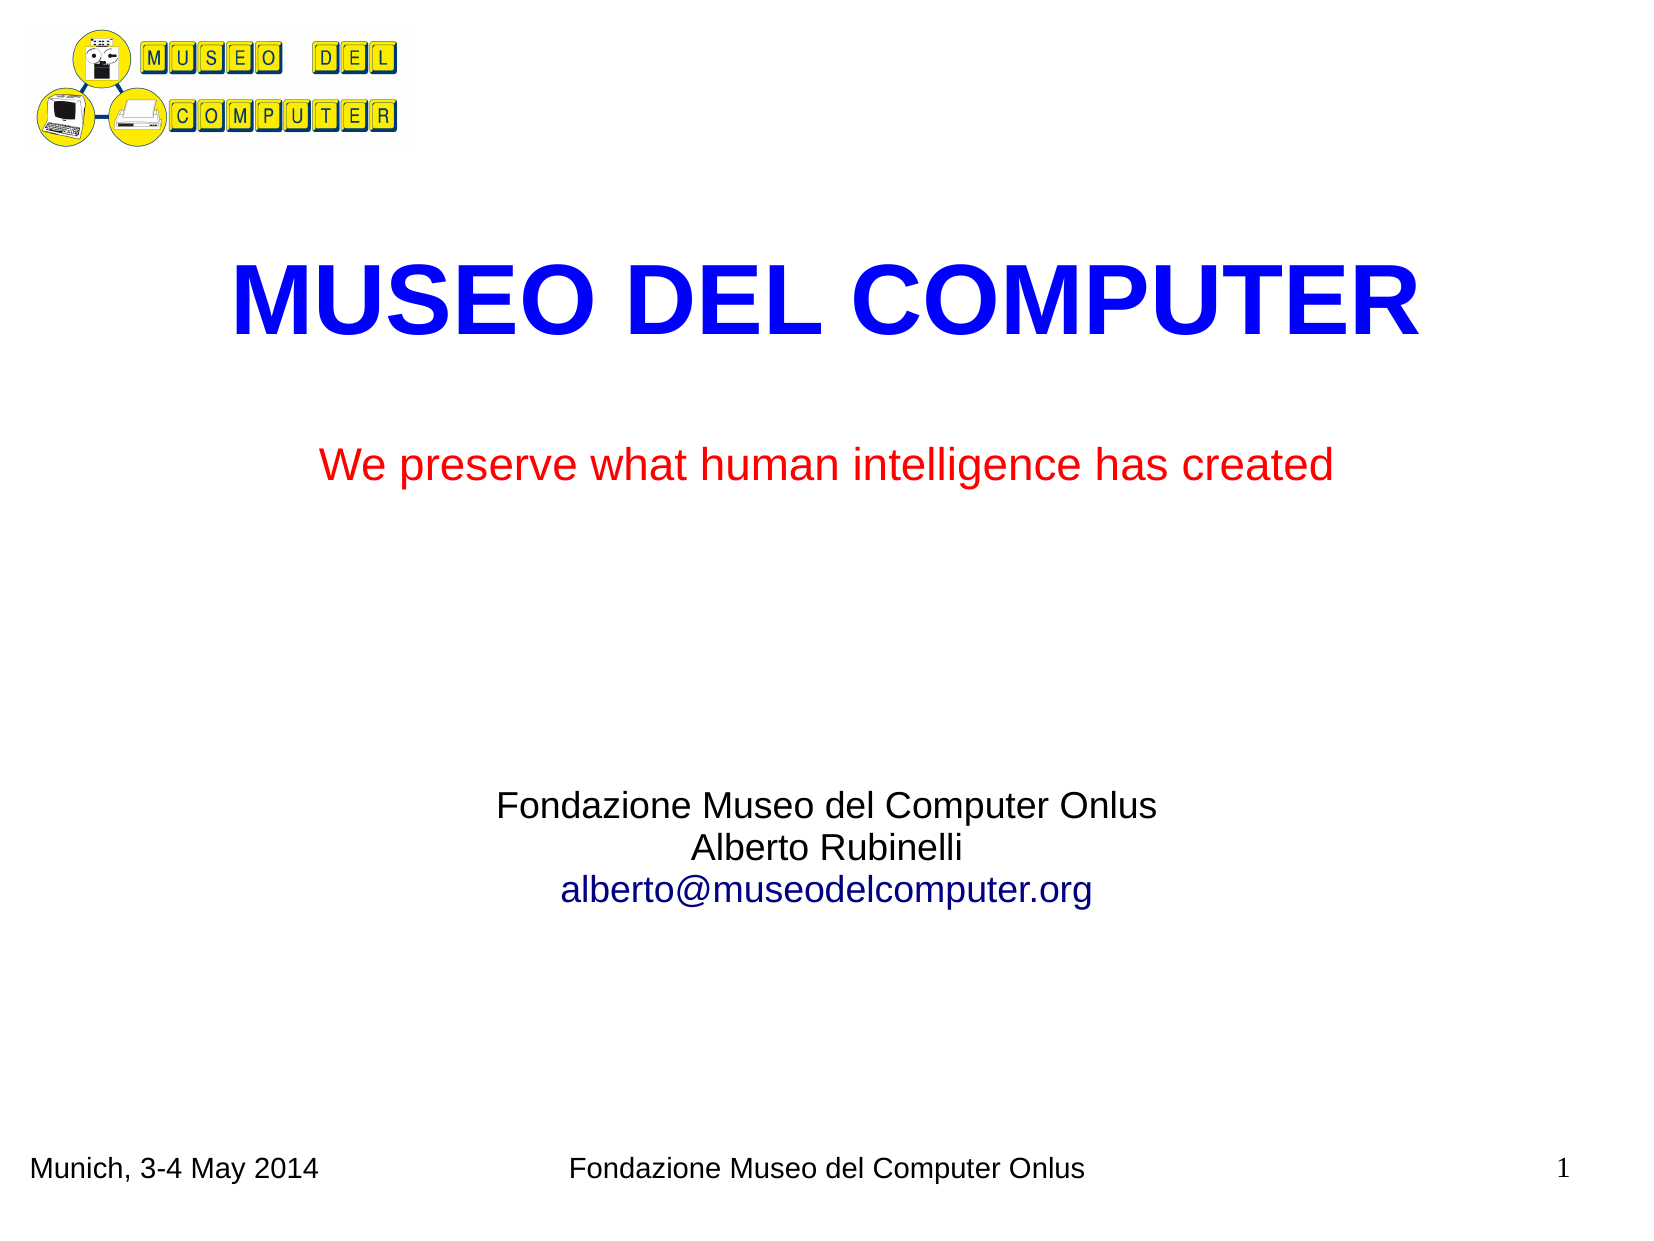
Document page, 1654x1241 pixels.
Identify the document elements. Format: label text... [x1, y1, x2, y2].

text_box MUSEO DEL COMPUTER We preserve what human intelligence has created Fondazione Museo del Computer Onlus Alberto Rubinelli alberto@museodelcomputer.org [206, 236, 1447, 961]
picture [29, 28, 409, 148]
